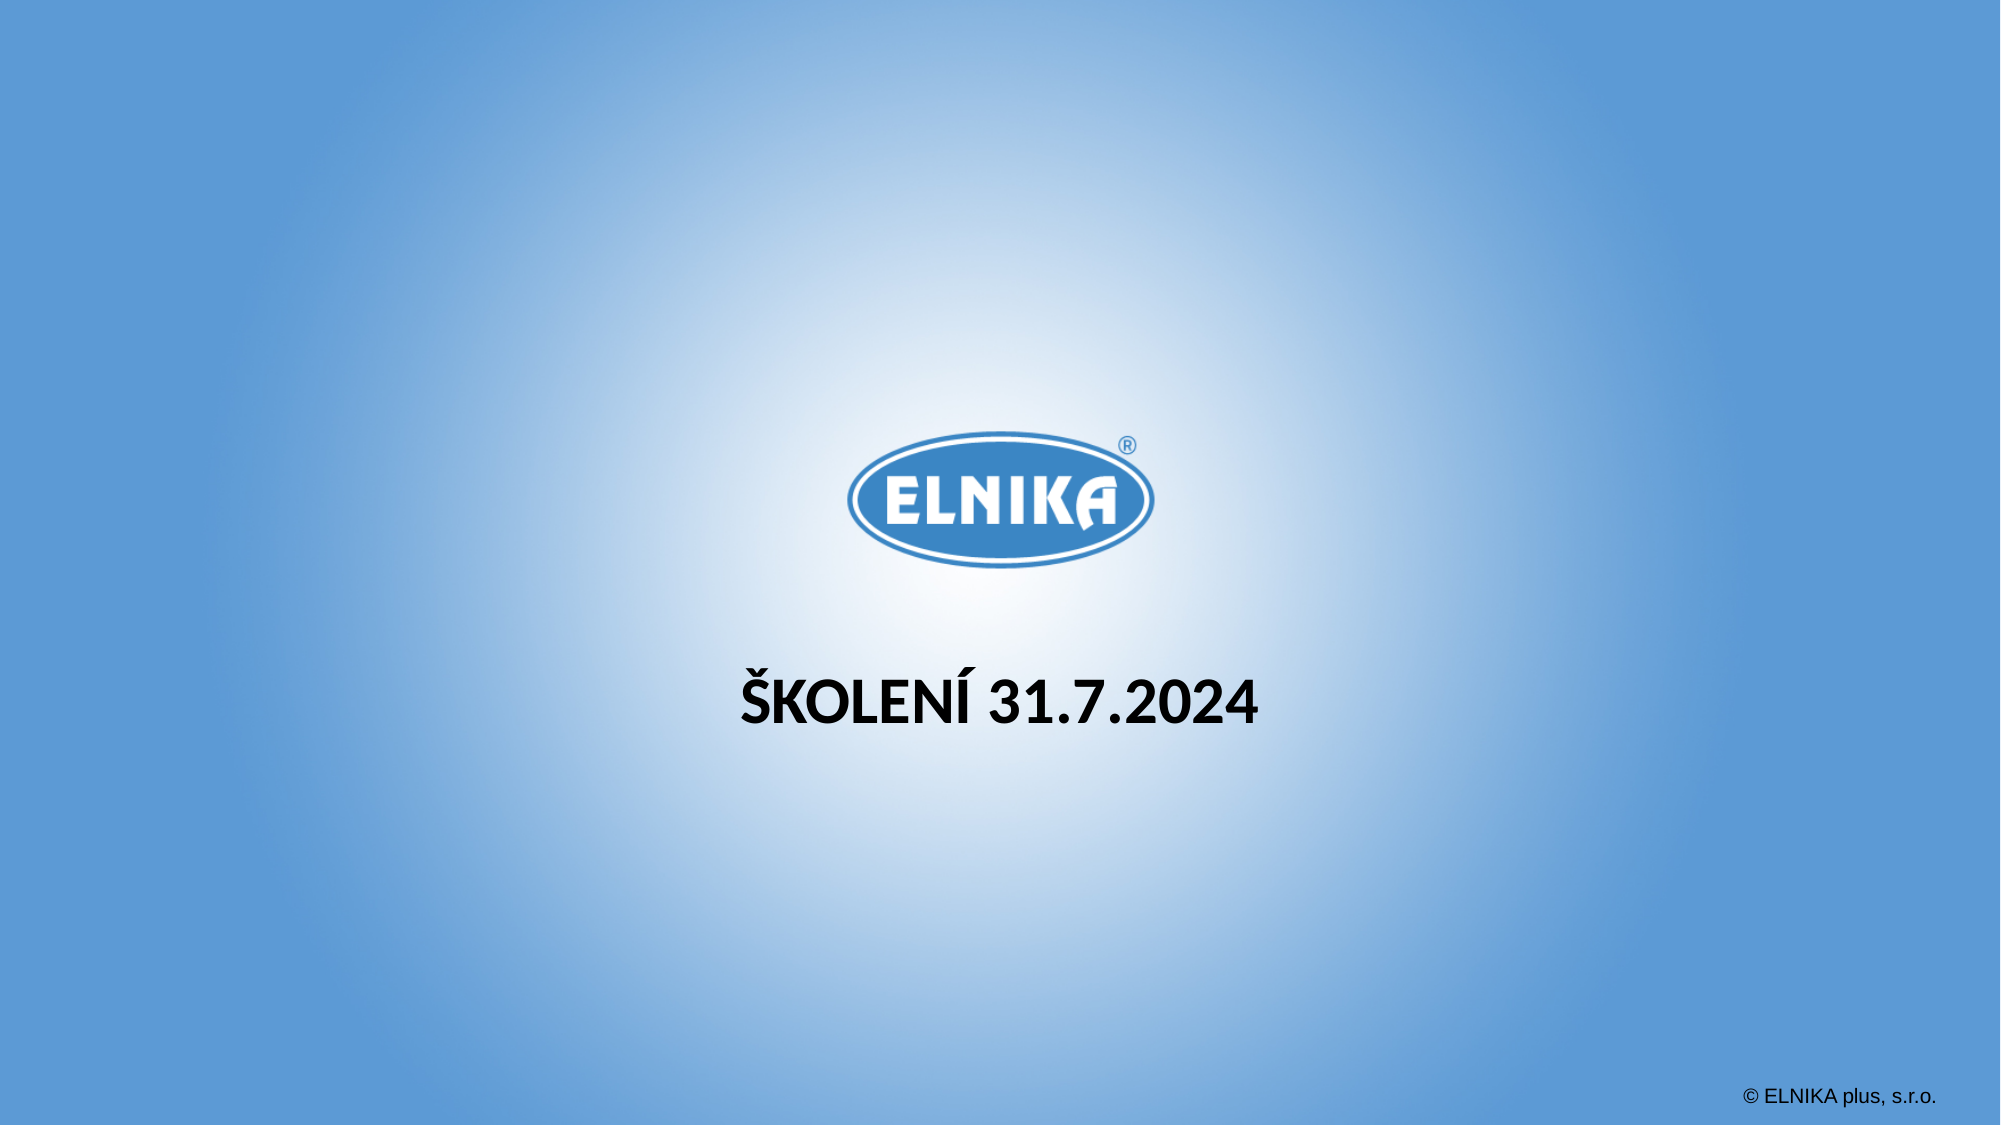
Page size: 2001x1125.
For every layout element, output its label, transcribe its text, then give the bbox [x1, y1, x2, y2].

picture [0, 0, 2001, 1125]
text_box ŠKOLENÍ 31.7.2024 [725, 665, 1275, 815]
text_box © ELNIKA plus, s.r.o. [1728, 1077, 2000, 1124]
